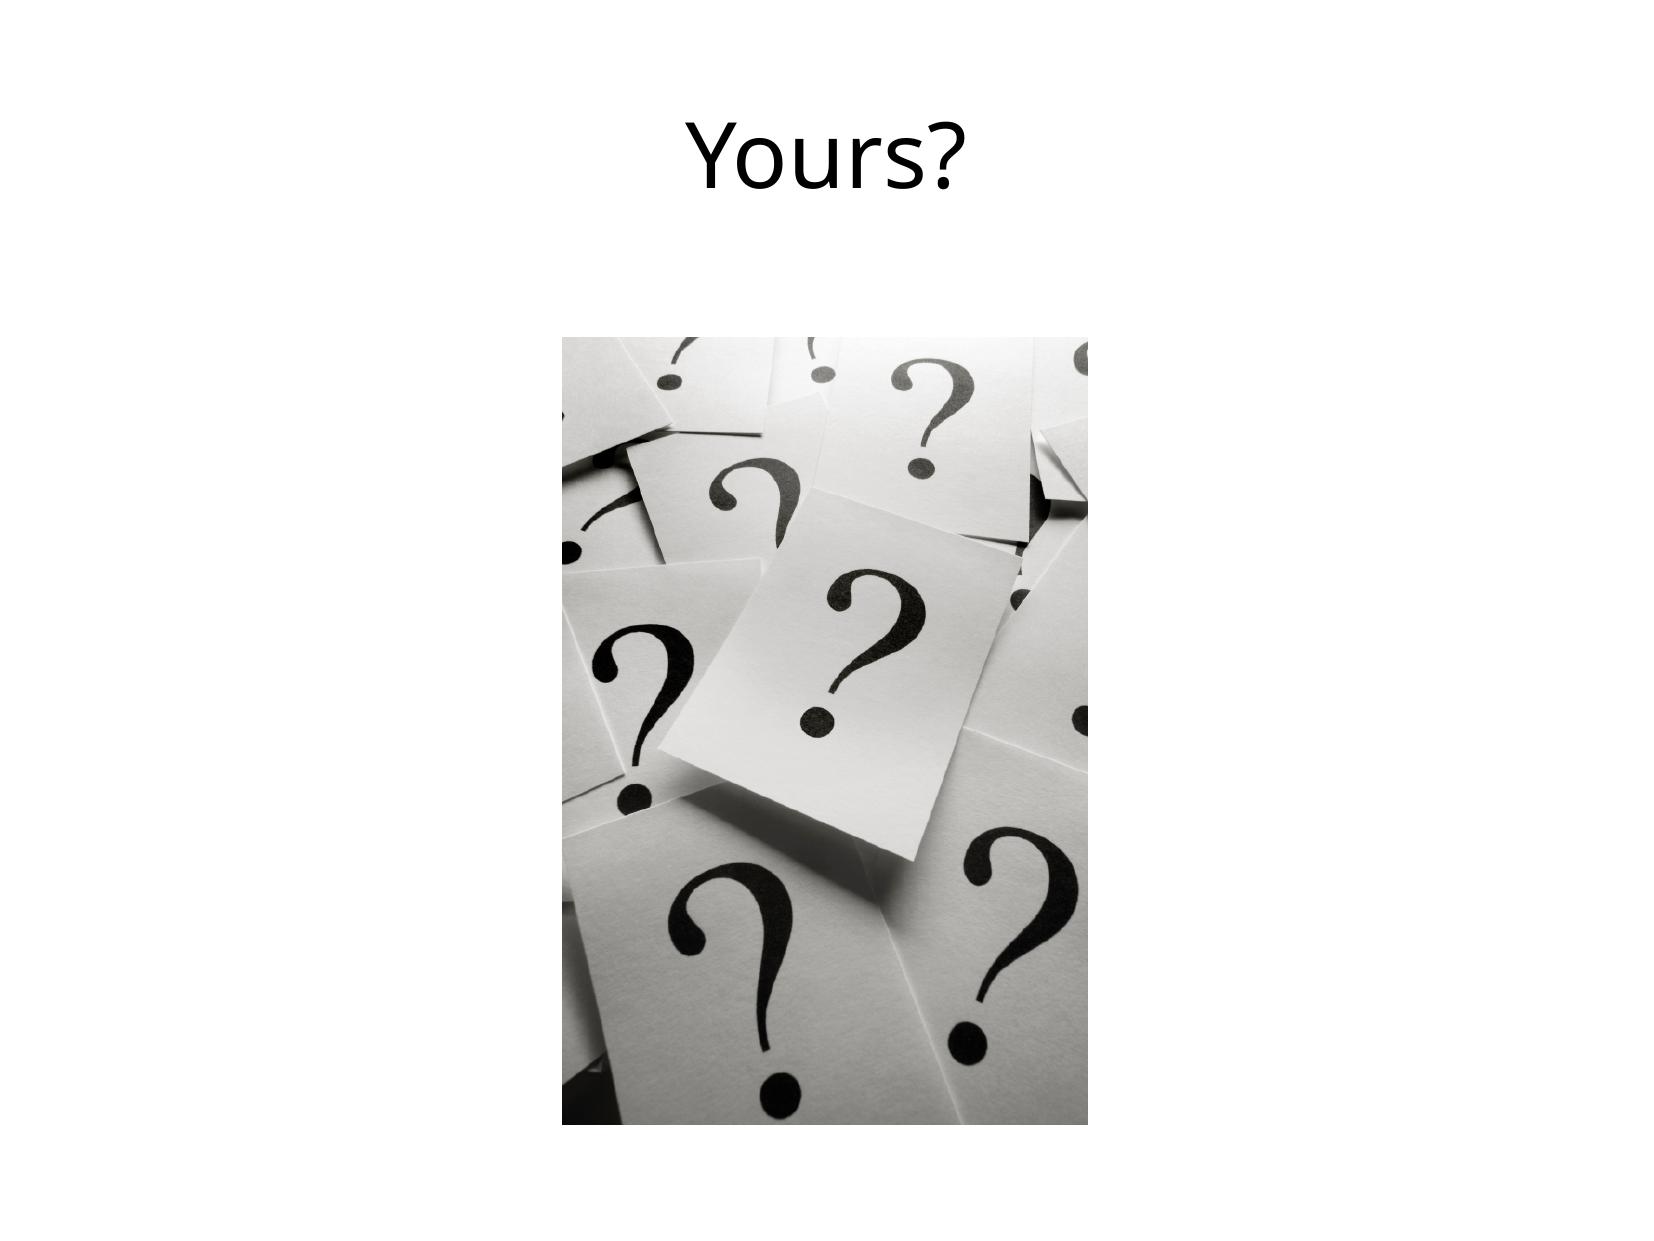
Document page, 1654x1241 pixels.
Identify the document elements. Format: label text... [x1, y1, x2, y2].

title Yours? [82, 49, 1571, 257]
picture [562, 337, 1088, 1125]
